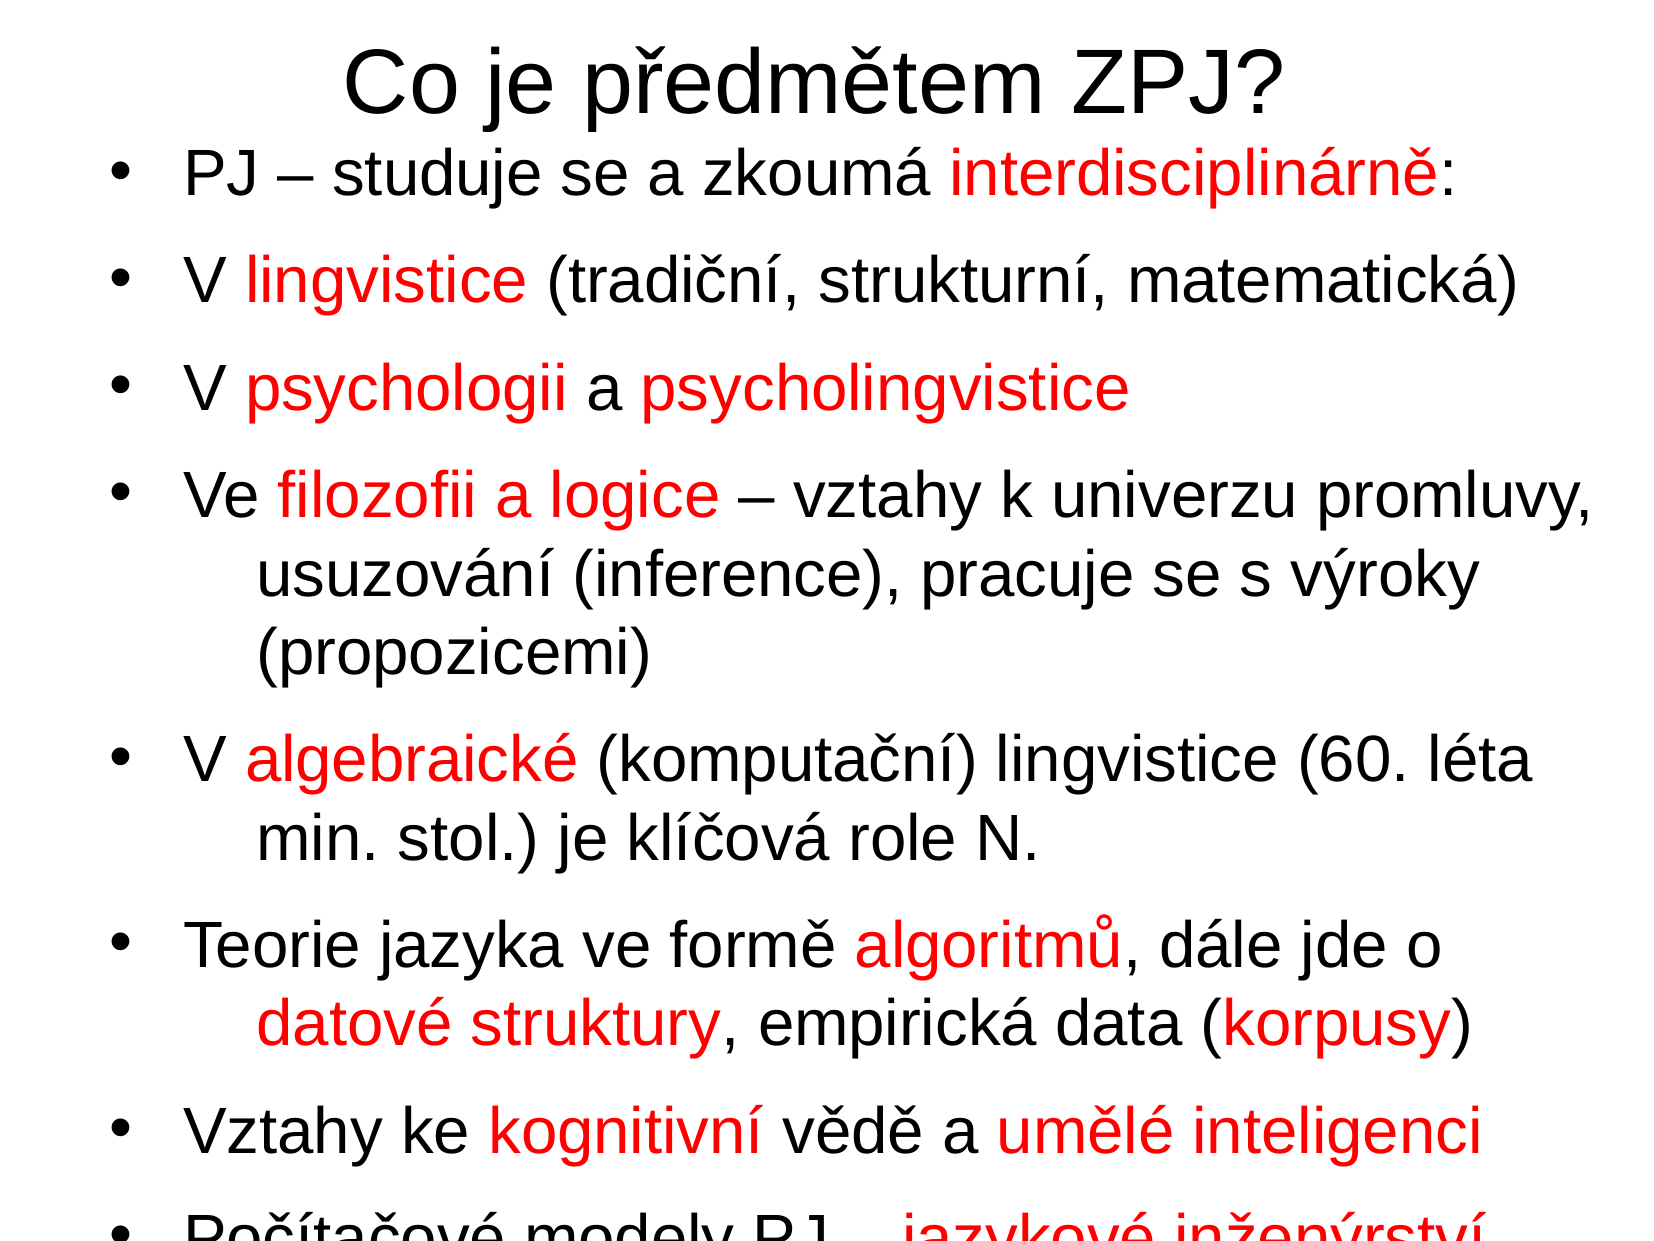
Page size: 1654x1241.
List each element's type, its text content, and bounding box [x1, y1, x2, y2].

list PJ – studuje se a zkoumá interdisciplinárně: V lingvistice (tradiční, strukturní, matematická) V psychologii a psycholingvistice Ve filozofii a logice – vztahy k univerzu promluvy, usuzování (inference), pracuje se s výroky (propozicemi) V algebraické (komputační) lingvistice (60. léta min. stol.) je klíčová role N. Teorie jazyka ve formě algoritmů, dále jde o datové struktury, empirická data (korpusy) Vztahy ke kognitivní vědě a umělé inteligenci Počítačové modely PJ – jazykové inženýrství [109, 130, 1654, 1241]
title Co je předmětem ZPJ? [64, 21, 1565, 99]
